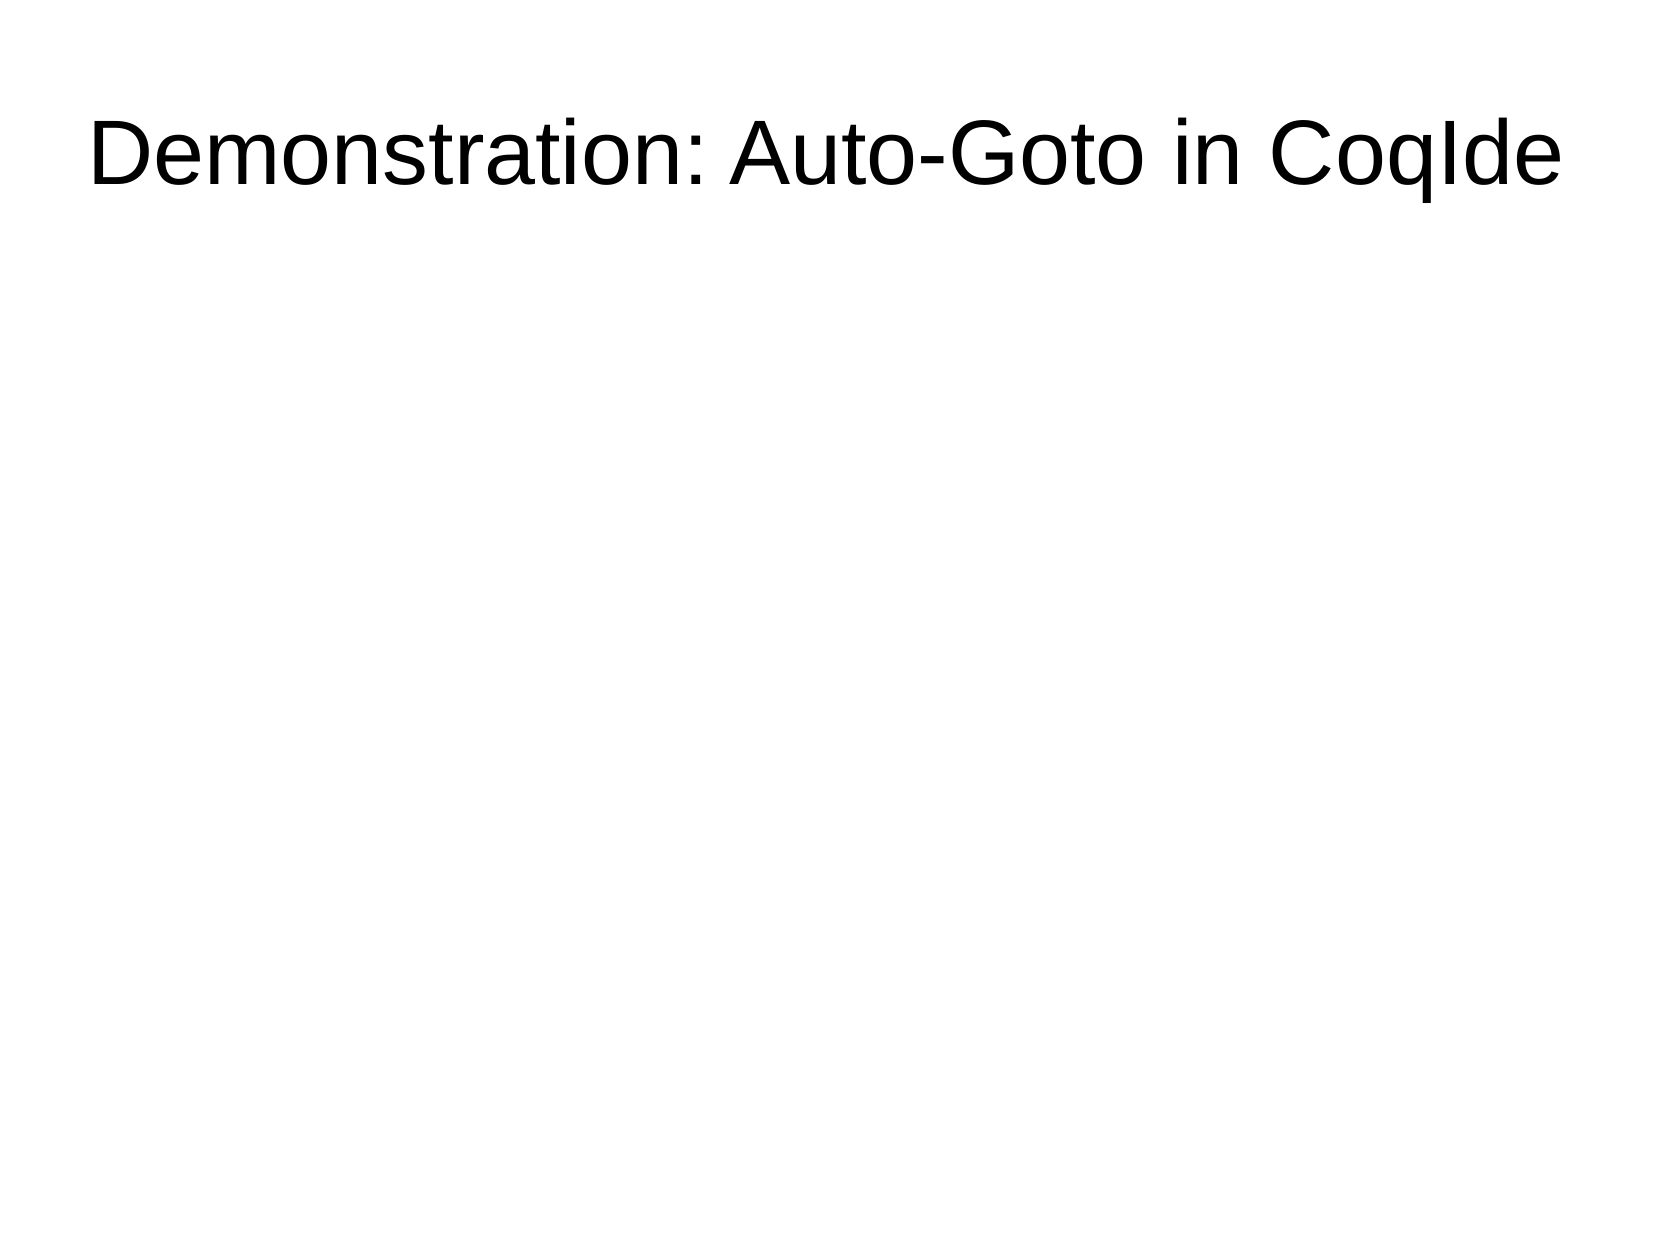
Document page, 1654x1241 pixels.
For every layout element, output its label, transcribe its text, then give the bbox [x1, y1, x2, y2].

title Demonstration: Auto-Goto in CoqIde [82, 56, 1571, 250]
